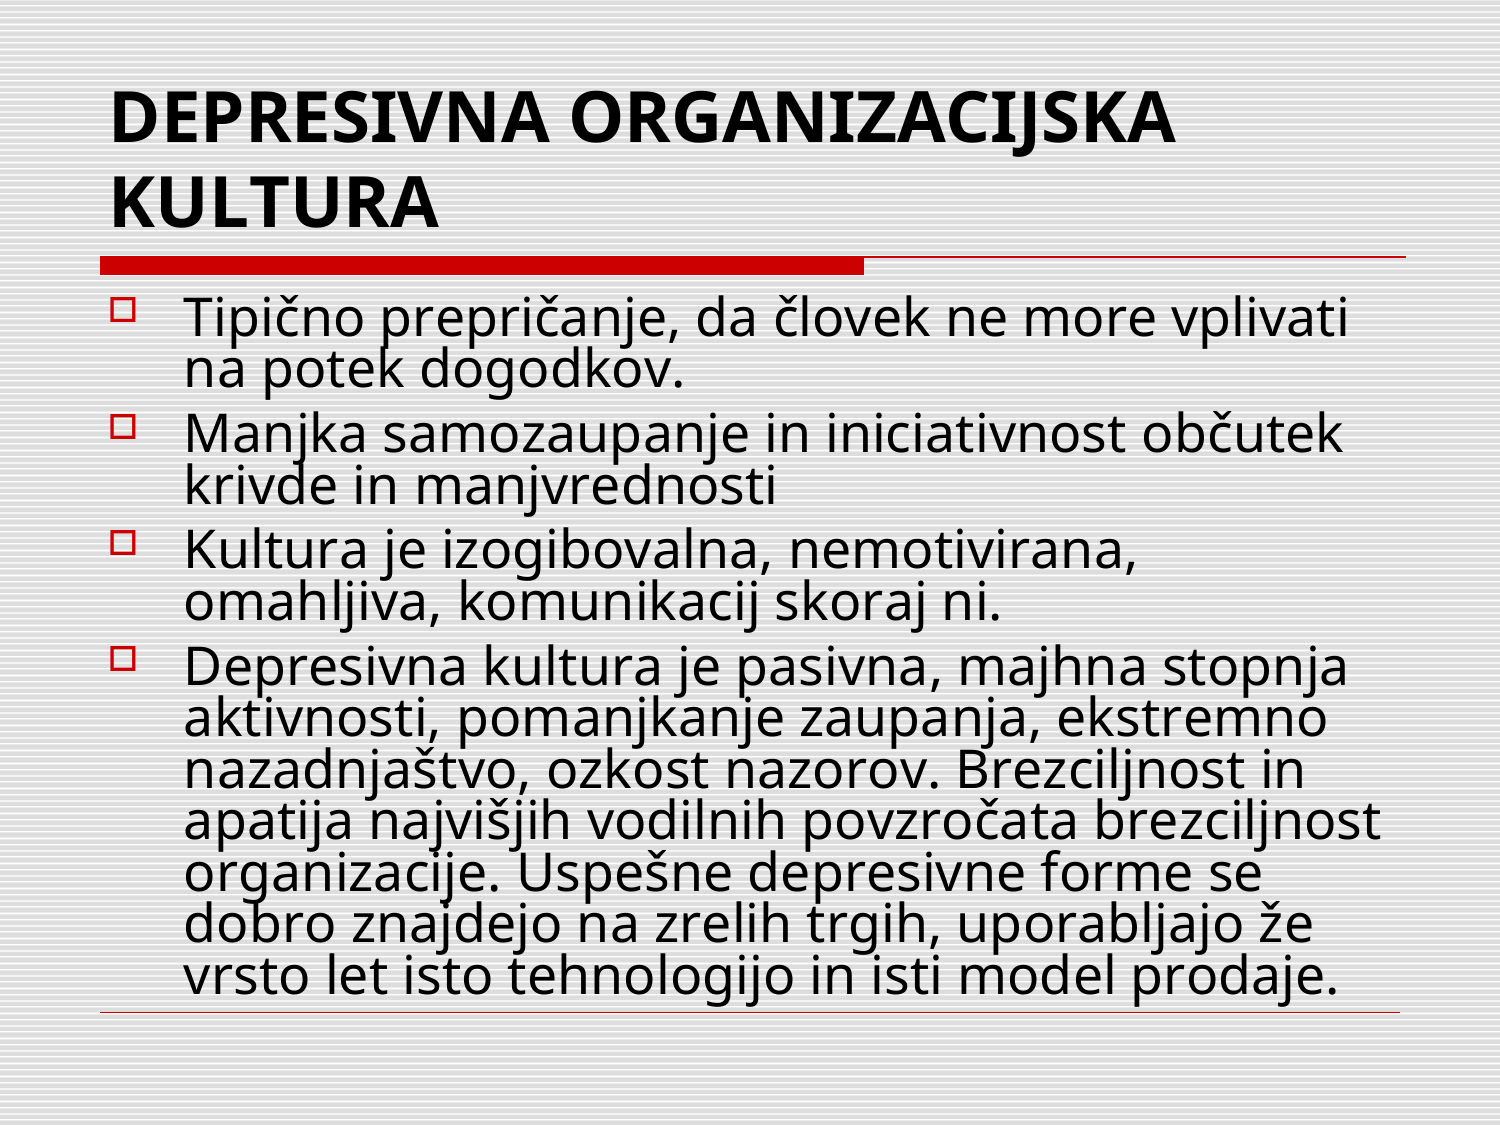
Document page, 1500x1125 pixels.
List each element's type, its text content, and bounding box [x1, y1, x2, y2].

picture [0, 0, 1500, 1125]
title DEPRESIVNA ORGANIZACIJSKA KULTURA [94, 49, 1407, 250]
list Tipično prepričanje, da človek ne more vplivati na potek dogodkov. Manjka samozaupanje in iniciativnost občutek krivde in manjvrednosti Kultura je izogibovalna, nemotivirana, omahljiva, komunikacij skoraj ni. Depresivna kultura je pasivna, majhna stopnja aktivnosti, pomanjkanje zaupanja, ekstremno nazadnjaštvo, ozkost nazorov. Brezciljnost in apatija najvišjih vodilnih povzročata brezciljnost organizacije. Uspešne depresivne forme se dobro znajdejo na zrelih trgih, uporabljajo že vrsto let isto tehnologijo in isti model prodaje. [92, 287, 1406, 988]
